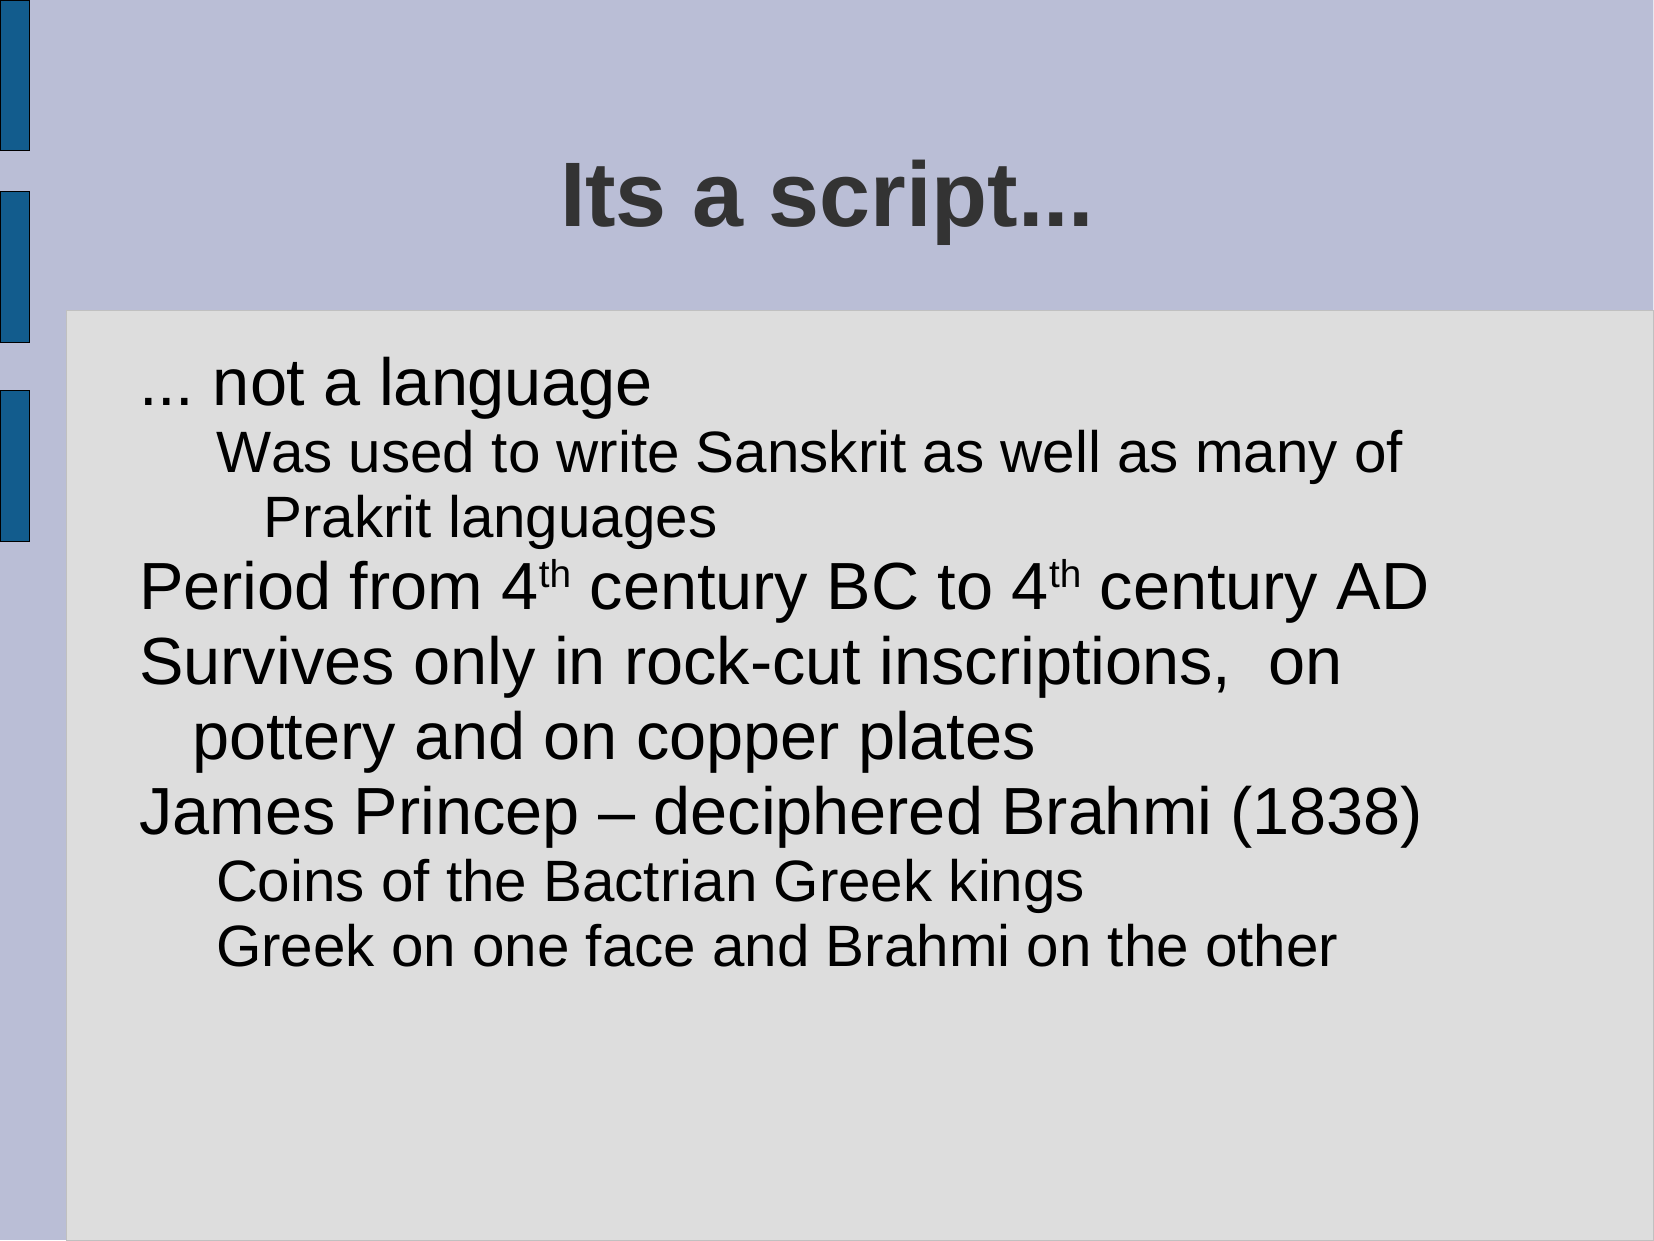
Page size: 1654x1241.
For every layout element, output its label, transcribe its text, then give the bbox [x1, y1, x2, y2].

list ... not a language Was used to write Sanskrit as well as many of Prakrit languages Period from 4th century BC to 4th century AD Survives only in rock-cut inscriptions, on pottery and on copper plates James Princep – deciphered Brahmi (1838) Coins of the Bactrian Greek kings Greek on one face and Brahmi on the other [121, 344, 1534, 1112]
title Its a script... [121, 91, 1534, 299]
